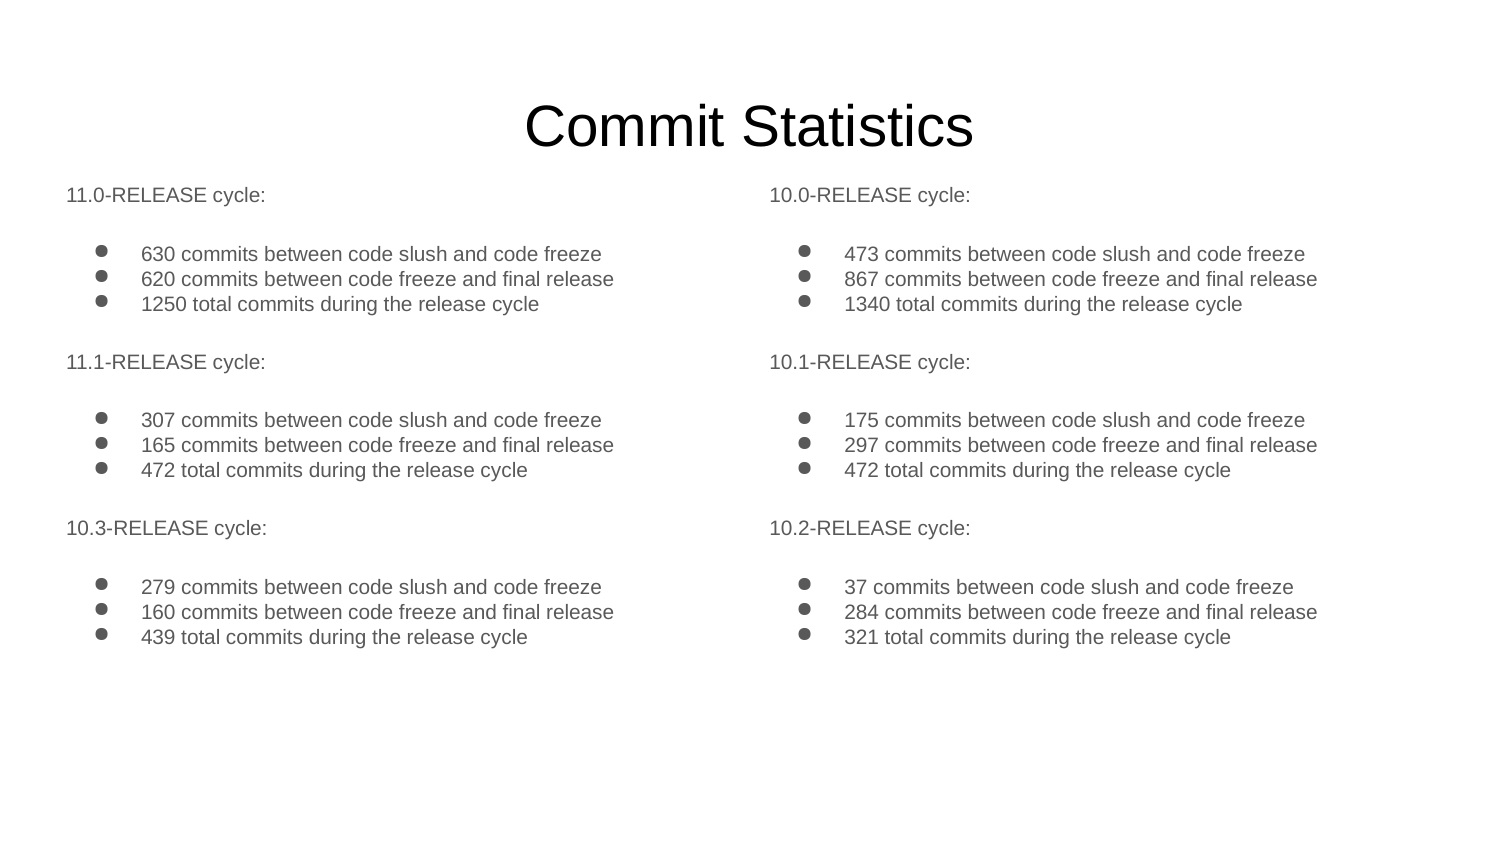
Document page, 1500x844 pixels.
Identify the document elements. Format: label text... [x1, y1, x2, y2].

list 11.0-RELEASE cycle: 630 commits between code slush and code freeze 620 commits between code freeze and final release 1250 total commits during the release cycle 11.1-RELEASE cycle: 307 commits between code slush and code freeze 165 commits between code freeze and final release 472 total commits during the release cycle 10.3-RELEASE cycle: 279 commits between code slush and code freeze 160 commits between code freeze and final release 439 total commits during the release cycle [51, 166, 746, 728]
title Commit Statistics [51, 72, 1449, 167]
list 10.0-RELEASE cycle: 473 commits between code slush and code freeze 867 commits between code freeze and final release 1340 total commits during the release cycle 10.1-RELEASE cycle: 175 commits between code slush and code freeze 297 commits between code freeze and final release 472 total commits during the release cycle 10.2-RELEASE cycle: 37 commits between code slush and code freeze 284 commits between code freeze and final release 321 total commits during the release cycle [754, 166, 1449, 728]
